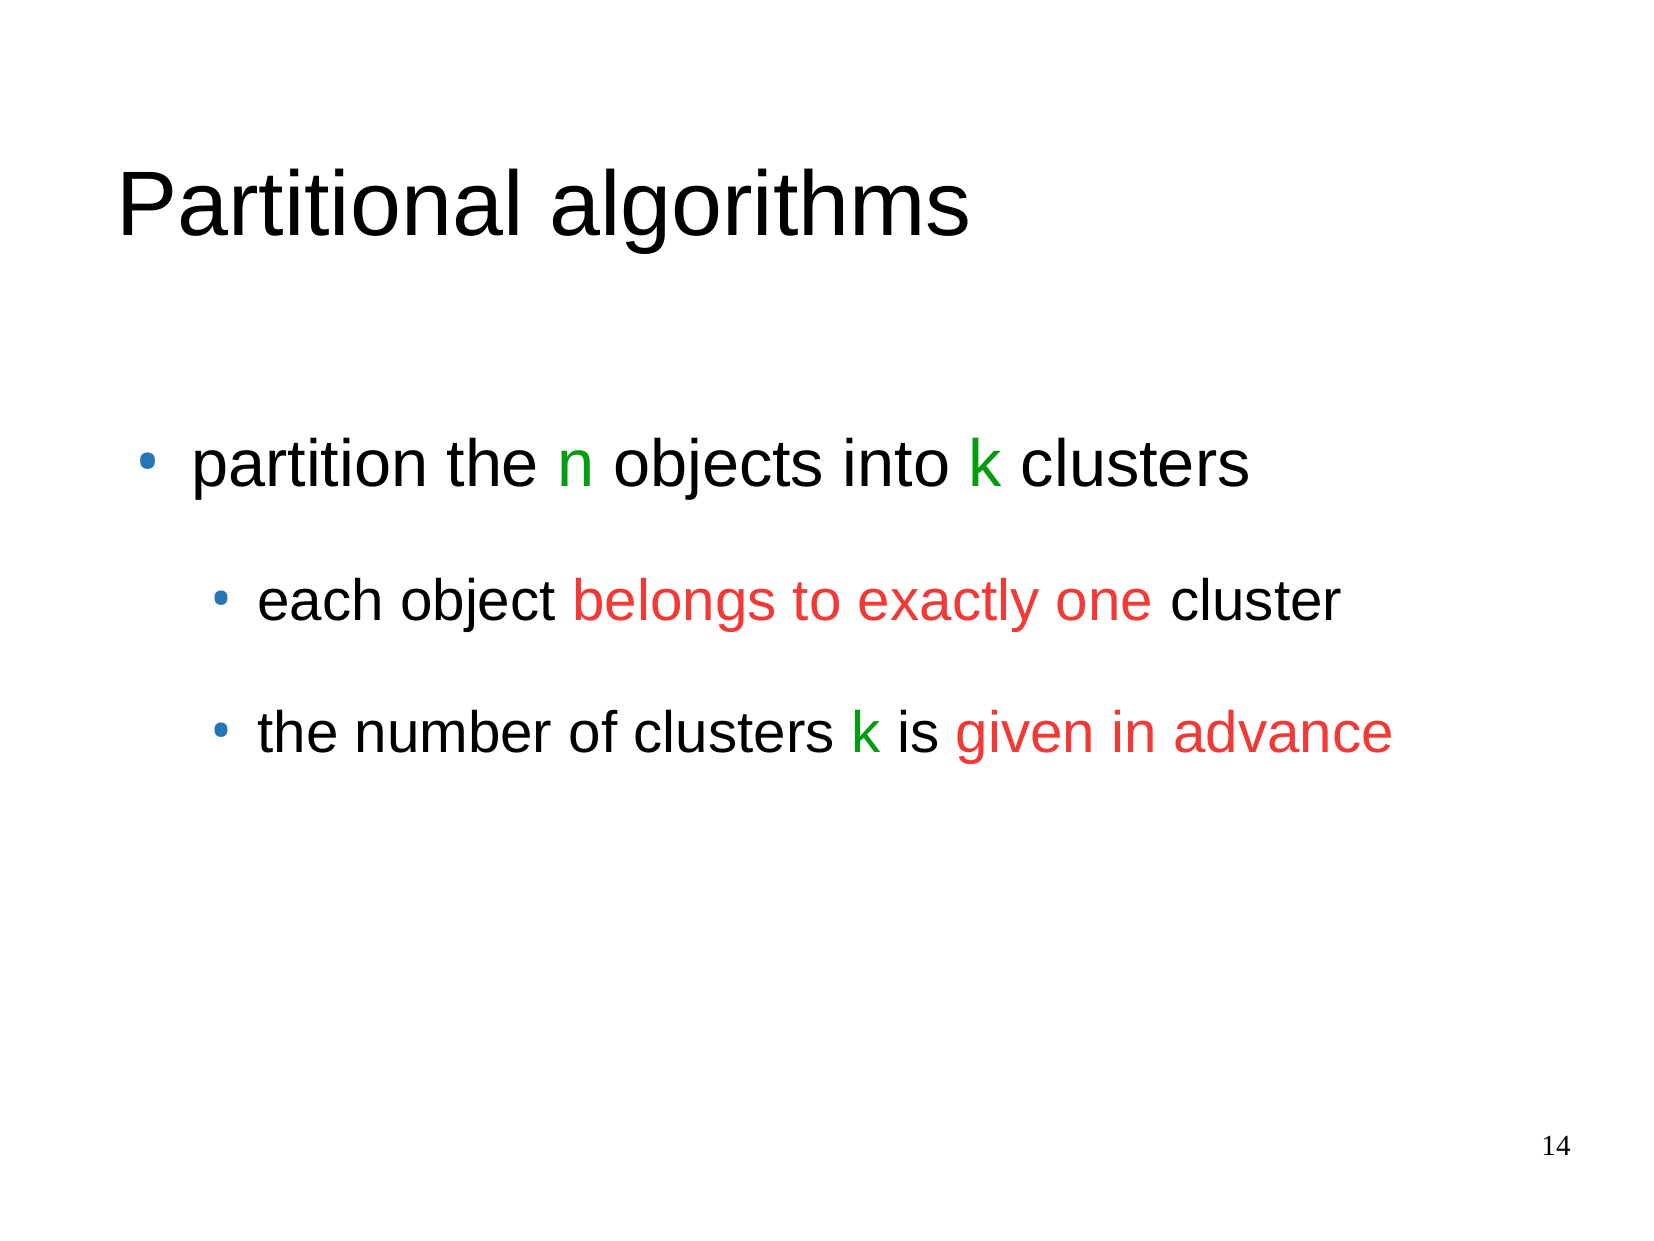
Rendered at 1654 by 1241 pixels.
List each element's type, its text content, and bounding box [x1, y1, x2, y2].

list partition the n objects into k clusters each object belongs to exactly one cluster the number of clusters k is given in advance [129, 413, 1525, 826]
title Partitional algorithms [109, 137, 1543, 317]
